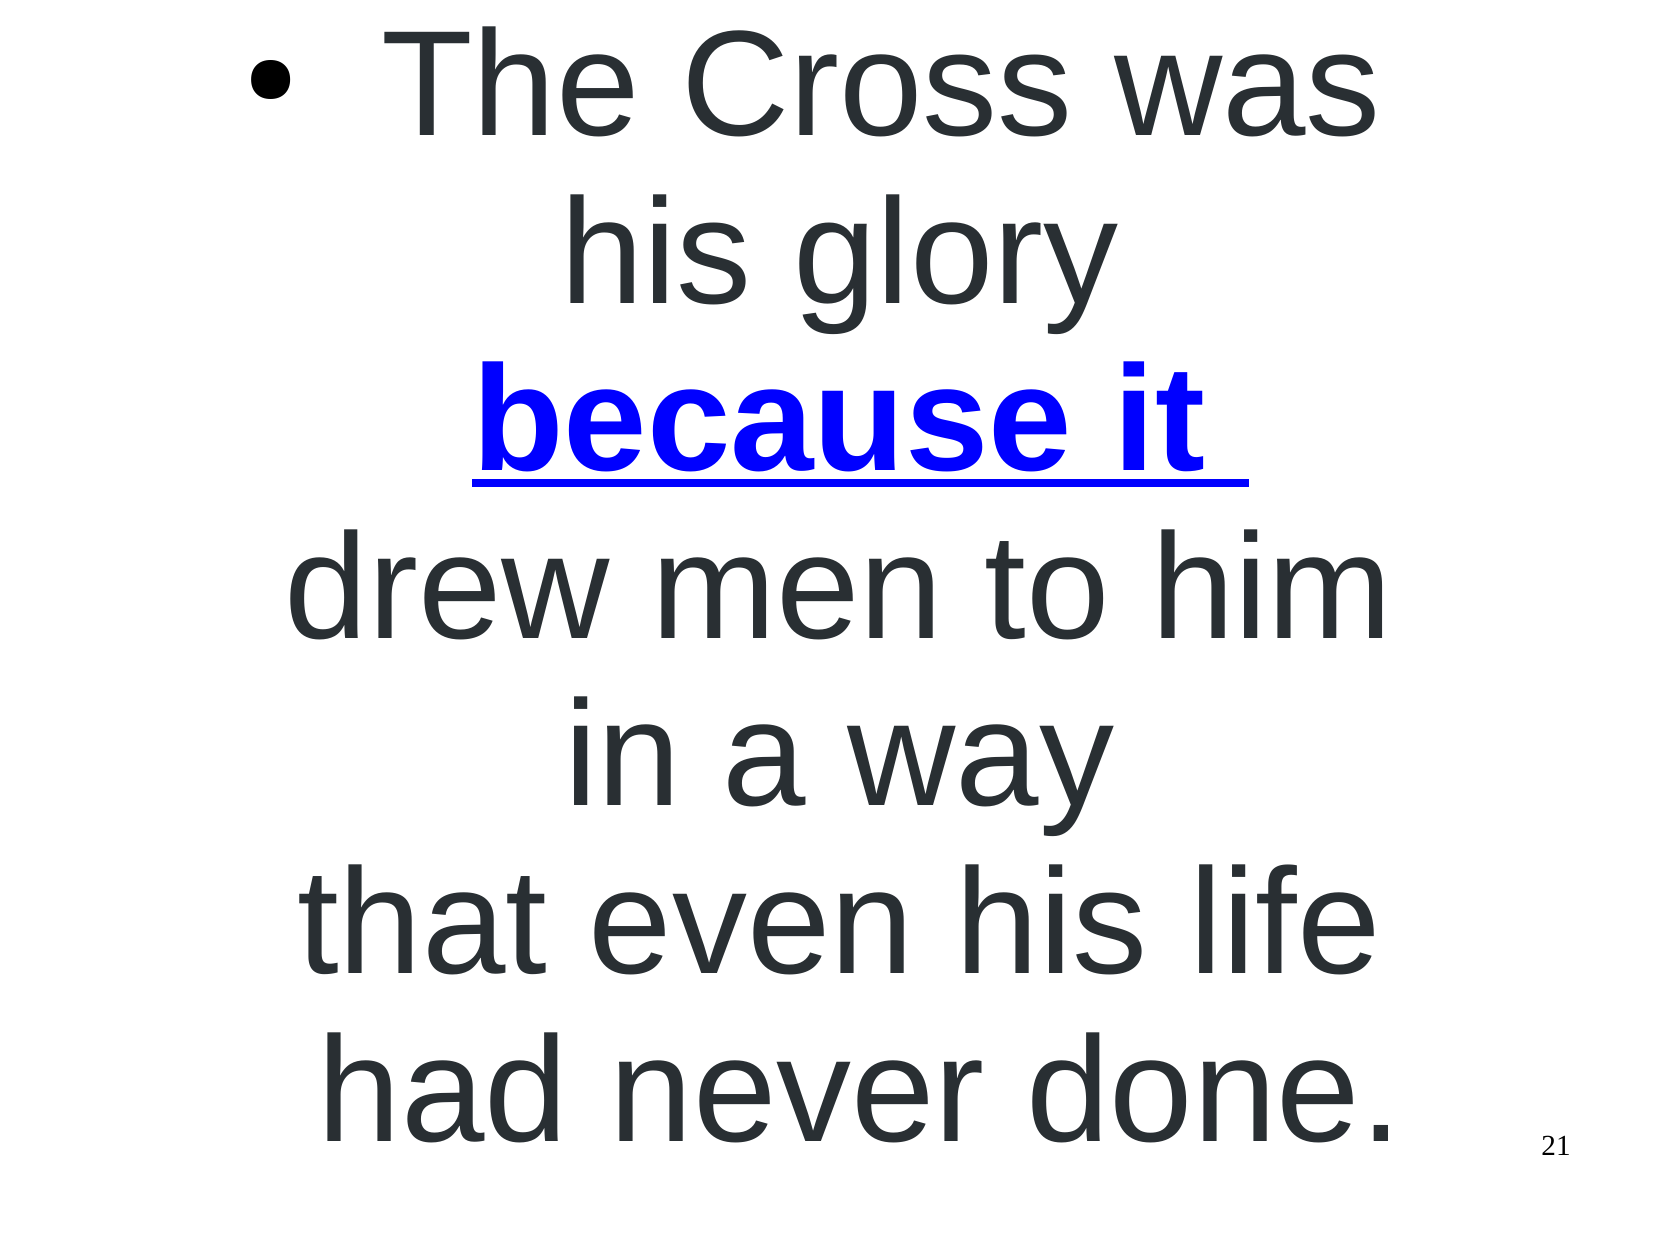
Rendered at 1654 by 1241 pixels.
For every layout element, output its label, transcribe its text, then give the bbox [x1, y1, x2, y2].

list The Cross was his glory because it drew men to him in a way that even his life had never done. [0, 0, 1651, 1238]
